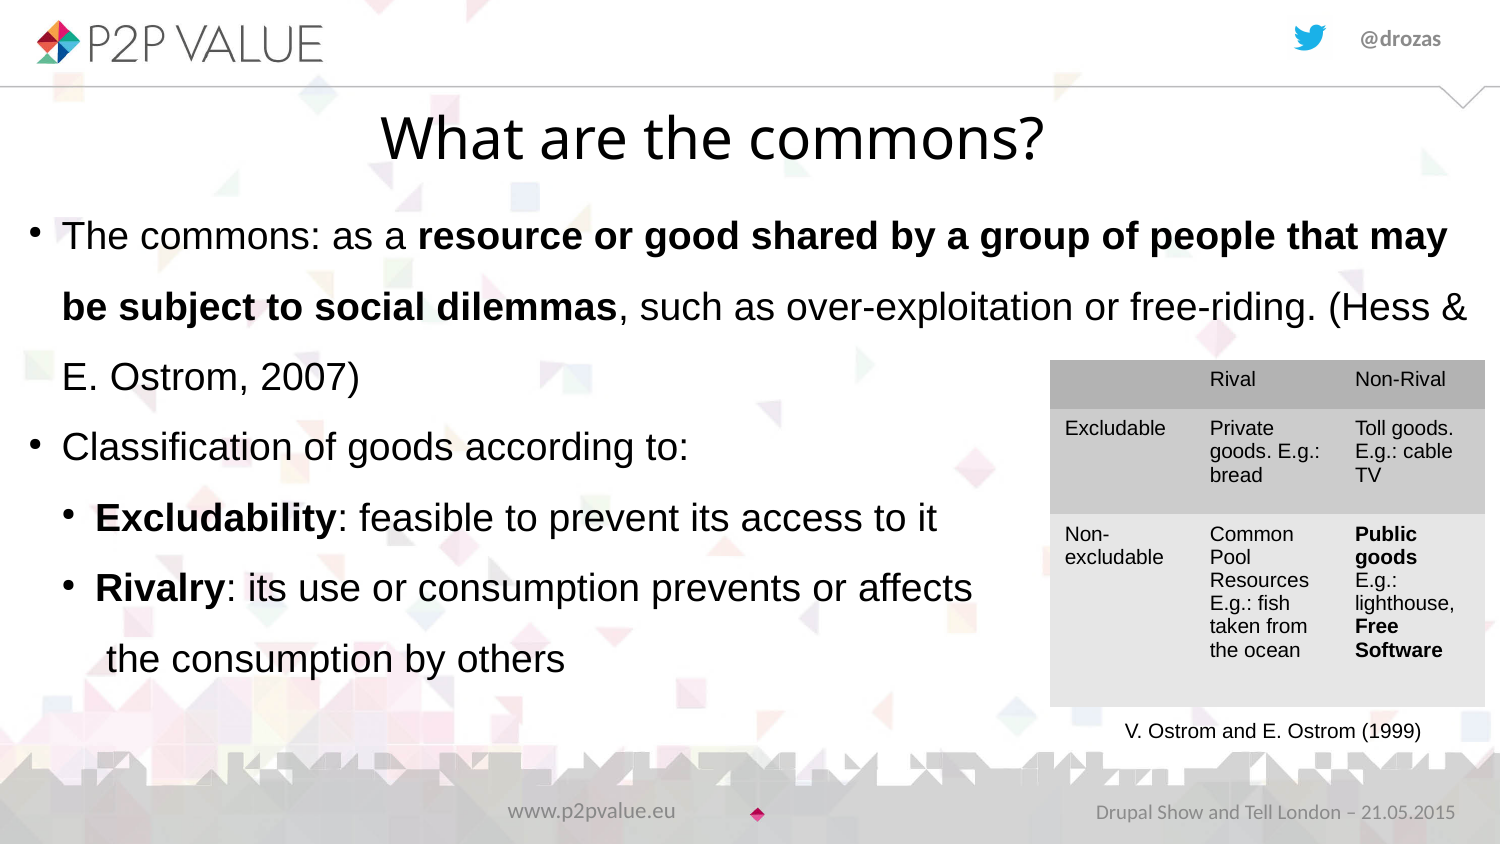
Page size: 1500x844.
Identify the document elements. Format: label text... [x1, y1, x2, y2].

table_cell Common Pool Resources E.g.: fish taken from the ocean [1195, 514, 1340, 707]
text_box V. Ostrom and E. Ostrom (1999) [1110, 711, 1471, 751]
table_header Non-Rival [1340, 360, 1485, 409]
title What are the commons? [60, 92, 1366, 180]
text_box www.p2pvalue.eu [501, 789, 720, 829]
table_cell Private goods. E.g.: bread [1195, 409, 1340, 514]
text_box @drozas [1333, 15, 1455, 60]
table_header Rival [1195, 360, 1340, 409]
table_cell Public goods E.g.: lighthouse, Free Software [1340, 514, 1485, 707]
text_box Drupal Show and Tell London – 21.05.2015 [777, 788, 1470, 834]
table_header [1050, 360, 1195, 409]
subtitle The commons: as a resource or good shared by a group of people that may be subject to social dilemmas, such as over-exploitation or free-riding. (Hess & E. Ostrom, 2007) Classification of goods according to: Excludability: feasible to prevent its access to it Rivalry: its use or consumption prevents or affects the consumption by others [15, 180, 1496, 691]
table_cell Toll goods. E.g.: cable TV [1340, 409, 1485, 514]
table_cell Non-excludable [1050, 514, 1195, 707]
table_cell Excludable [1050, 409, 1195, 514]
picture [0, 0, 1500, 844]
